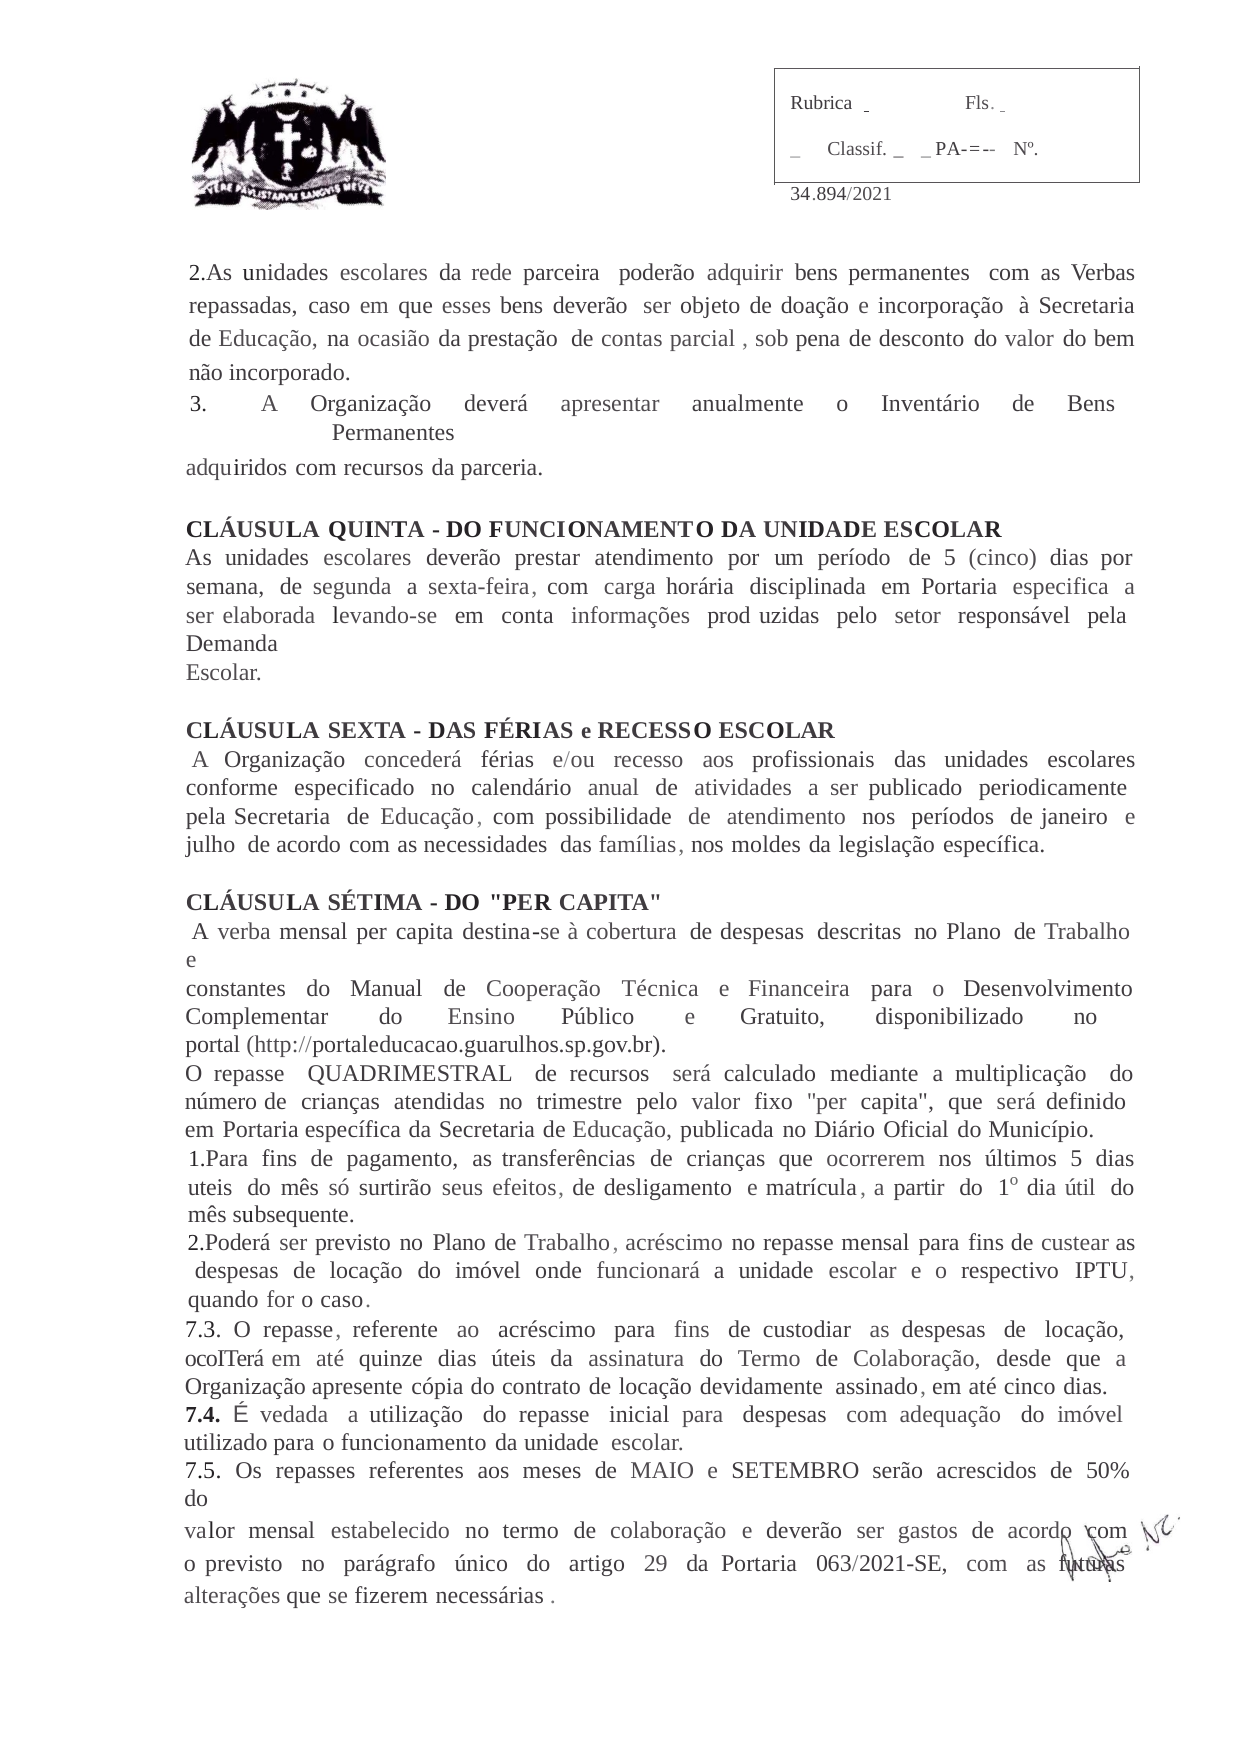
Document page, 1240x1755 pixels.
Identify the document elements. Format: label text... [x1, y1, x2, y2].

text_box [1060, 1514, 1180, 1582]
text_box [192, 78, 386, 210]
text_box Rubrica Fls. _ Classif. __PA-=-- Nº. 34.894/2021 [774, 68, 1140, 183]
text_box As unidades escolares da rede parceira poderão adquirir bens permanentes com as Verbas repassadas, caso em que esses bens deverão ser objeto de doação e incorporação à Secretaria de Educação, na ocasião da prestação de contas parcial , sob pena de desconto do valor do bem não incorporado. A Organização deverá apresentar anualmente o Inventário de Bens Permanentes adquiridos com recursos da parceria. CLÁUSULA QUINTA - DO FUNCIONAMENTO DA UNIDADE ESCOLAR As unidades escolares deverão prestar atendimento por um período de 5 (cinco) dias por semana, de segunda a sexta-feira, com carga horária disciplinada em Portaria especifica a ser elaborada levando-se em conta informações prod uzidas pelo setor responsável pela Demanda Escolar. CLÁUSULA SEXTA - DAS FÉRIAS e RECESSO ESCOLAR A Organização concederá férias e/ou recesso aos profissionais das unidades escolares conforme especificado no calendário anual de atividades a ser publicado periodicamente pela Secretaria de Educação, com possibilidade de atendimento nos períodos de janeiro e julho de acordo com as necessidades das famílias, nos moldes da legislação específica. CLÁUSULA SÉTIMA - DO "PER CAPITA" A verba mensal per capita destina-se à cobertura de despesas descritas no Plano de Trabalho e constantes do Manual de Cooperação Técnica e Financeira para o Desenvolvimento Complementar do Ensino Público e Gratuito, disponibilizado no portal (http://portaleducacao.guarulhos.sp.gov.br). O repasse QUADRIMESTRAL de recursos será calculado mediante a multiplicação do número de crianças atendidas no trimestre pelo valor fixo "per capita", que será definido em Portaria específica da Secretaria de Educação, publicada no Diário Oficial do Município. Para fins de pagamento, as transferências de crianças que ocorrerem nos últimos 5 dias uteis do mês só surtirão seus efeitos, de desligamento e matrícula, a partir do 1º dia útil do mês subsequente. Poderá ser previsto no Plano de Trabalho, acréscimo no repasse mensal para fins de custear as despesas de locação do imóvel onde funcionará a unidade escolar e o respectivo IPTU, quando for o caso. 7.3. O repasse, referente ao acréscimo para fins de custodiar as despesas de locação, ocoITerá em até quinze dias úteis da assinatura do Termo de Colaboração, desde que a Organização apresente cópia do contrato de locação devidamente assinado, em até cinco dias. 7.4. É vedada a utilização do repasse inicial para despesas com adequação do imóvel utilizado para o funcionamento da unidade escolar. 7.5. Os repasses referentes aos meses de MAIO e SETEMBRO serão acrescidos de 50% do valor mensal estabelecido no termo de colaboração e deverão ser gastos de acordo com o previsto no parágrafo único do artigo 29 da Portaria 063/2021-SE, com as futuras alterações que se fizerem necessárias . [181, 251, 1137, 1487]
